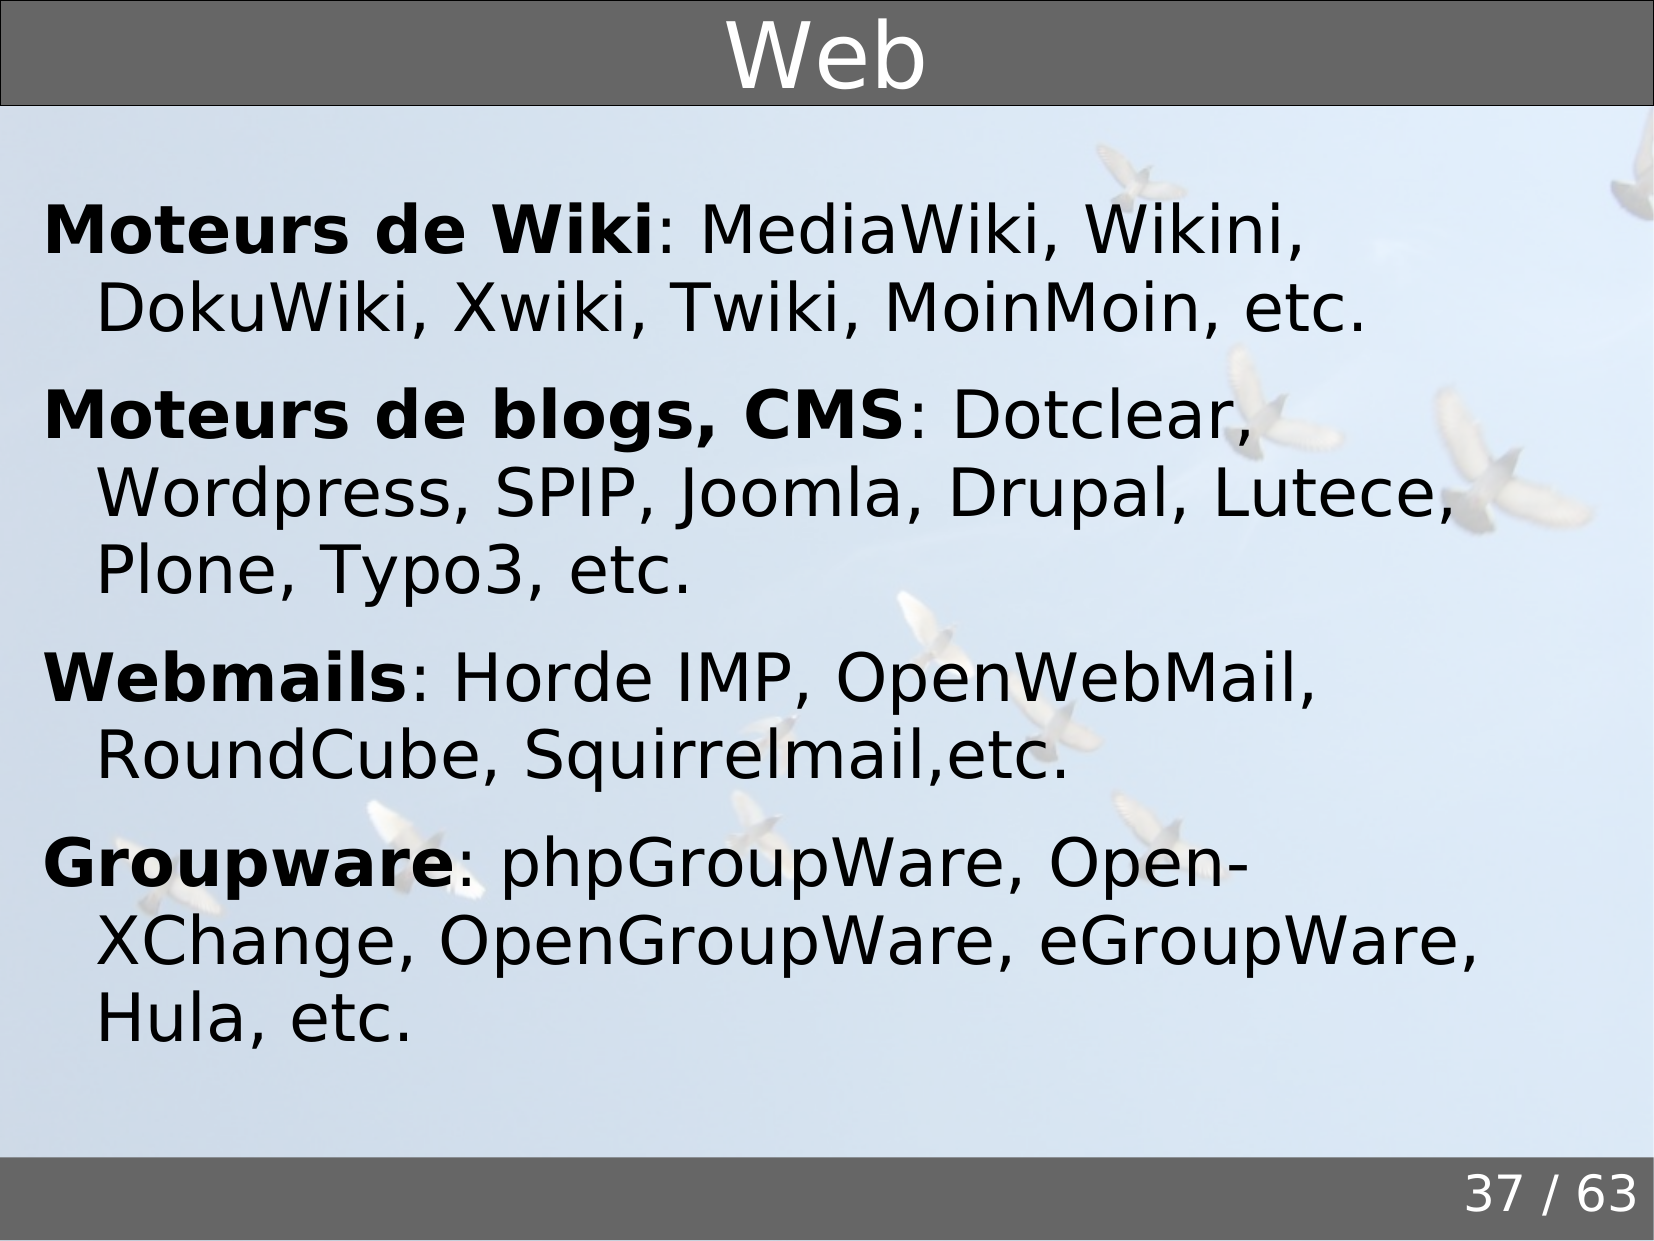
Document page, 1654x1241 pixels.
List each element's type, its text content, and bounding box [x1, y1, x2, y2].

title Web [0, 2, 1654, 110]
list Moteurs de Wiki: MediaWiki, Wikini, DokuWiki, Xwiki, Twiki, MoinMoin, etc. Moteurs de blogs, CMS: Dotclear, Wordpress, SPIP, Joomla, Drupal, Lutece, Plone, Typo3, etc. Webmails: Horde IMP, OpenWebMail, RoundCube, Squirrelmail,etc. Groupware: phpGroupWare, Open-XChange, OpenGroupWare, eGroupWare, Hula, etc. [24, 191, 1541, 1058]
